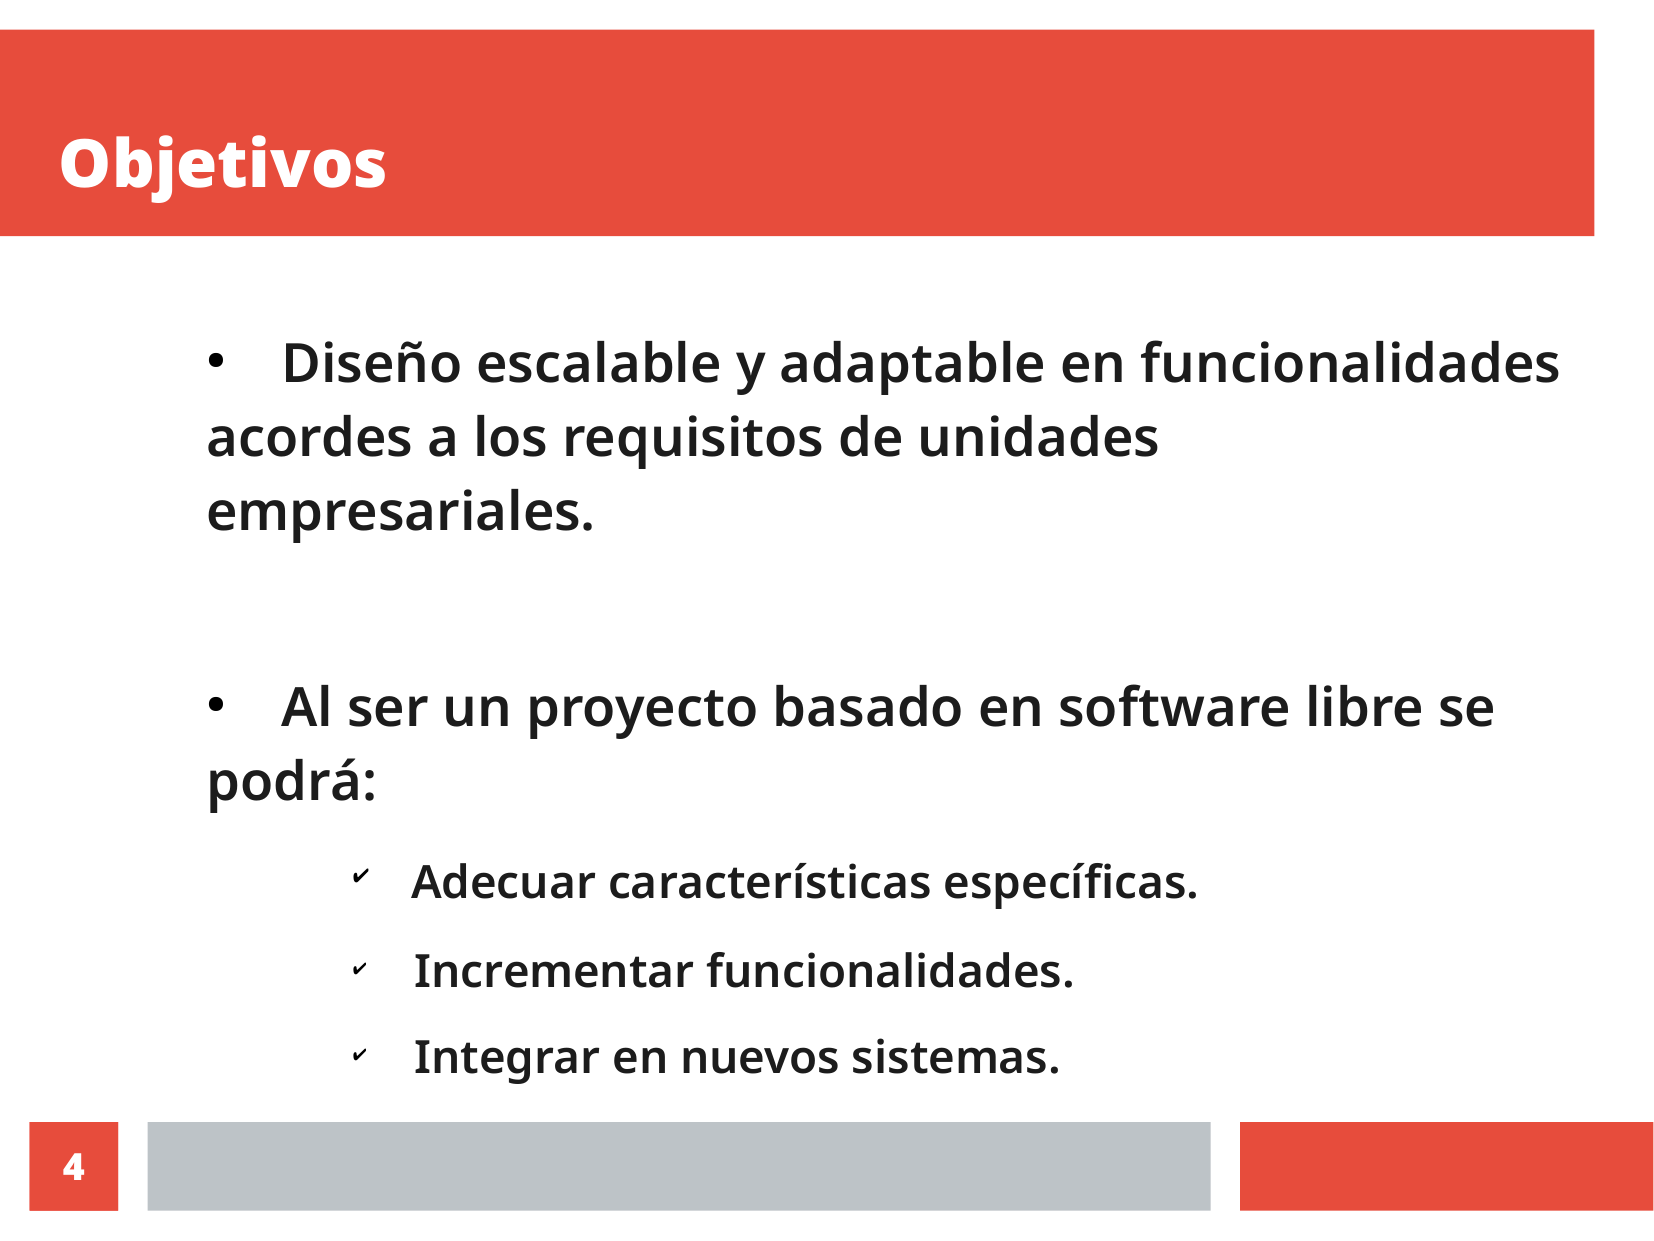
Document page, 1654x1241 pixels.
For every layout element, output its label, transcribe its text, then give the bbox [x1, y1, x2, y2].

title Objetivos [59, 59, 1595, 207]
list Diseño escalable y adaptable en funcionalidades acordes a los requisitos de unidades empresariales. Al ser un proyecto basado en software libre se podrá: Adecuar características específicas. Incrementar funcionalidades. Integrar en nuevos sistemas. [59, 324, 1565, 1093]
